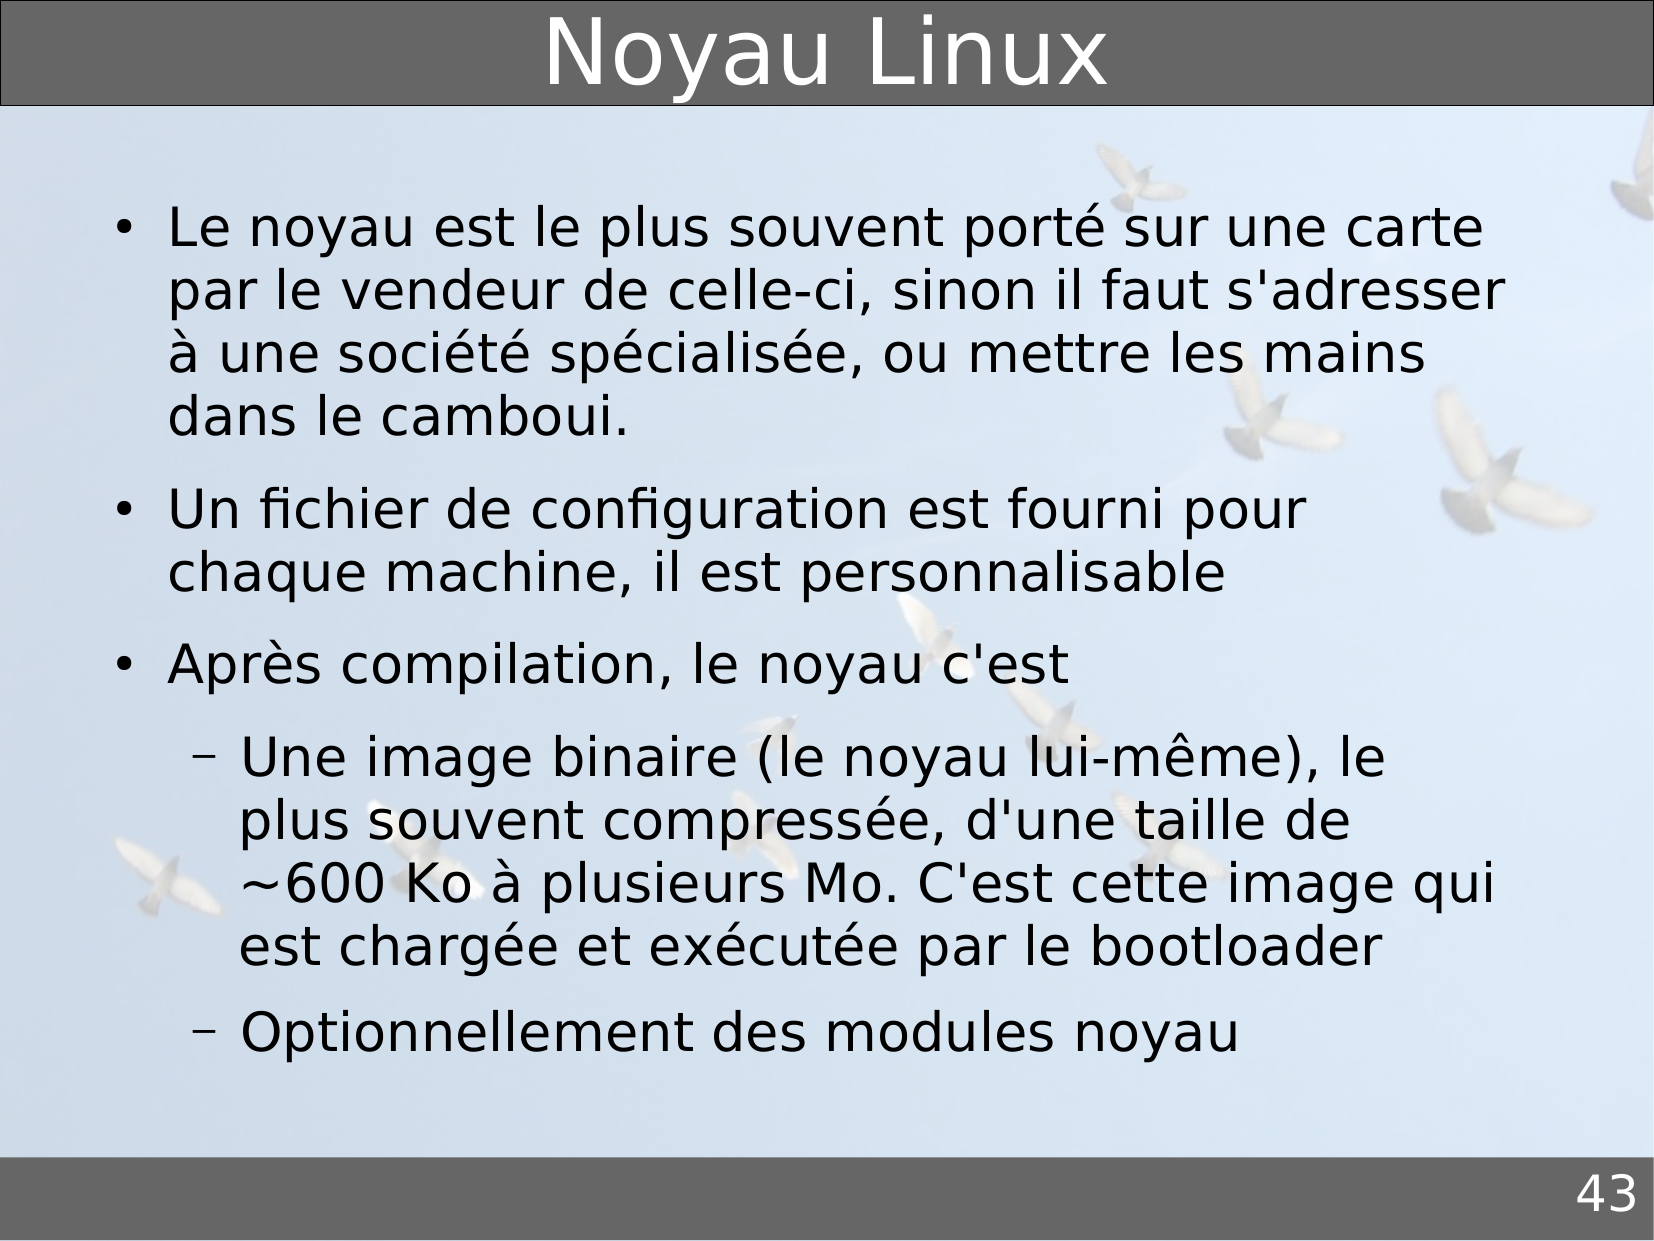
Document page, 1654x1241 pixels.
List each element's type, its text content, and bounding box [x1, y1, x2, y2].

list Le noyau est le plus souvent porté sur une carte par le vendeur de celle-ci, sinon il faut s'adresser à une société spécialisée, ou mettre les mains dans le camboui. Un fichier de configuration est fourni pour chaque machine, il est personnalisable Après compilation, le noyau c'est Une image binaire (le noyau lui-même), le plus souvent compressée, d'une taille de ~600 Ko à plusieurs Mo. C'est cette image qui est chargée et exécutée par le bootloader Optionnellement des modules noyau [96, 196, 1509, 1065]
title Noyau Linux [0, 0, 1654, 107]
